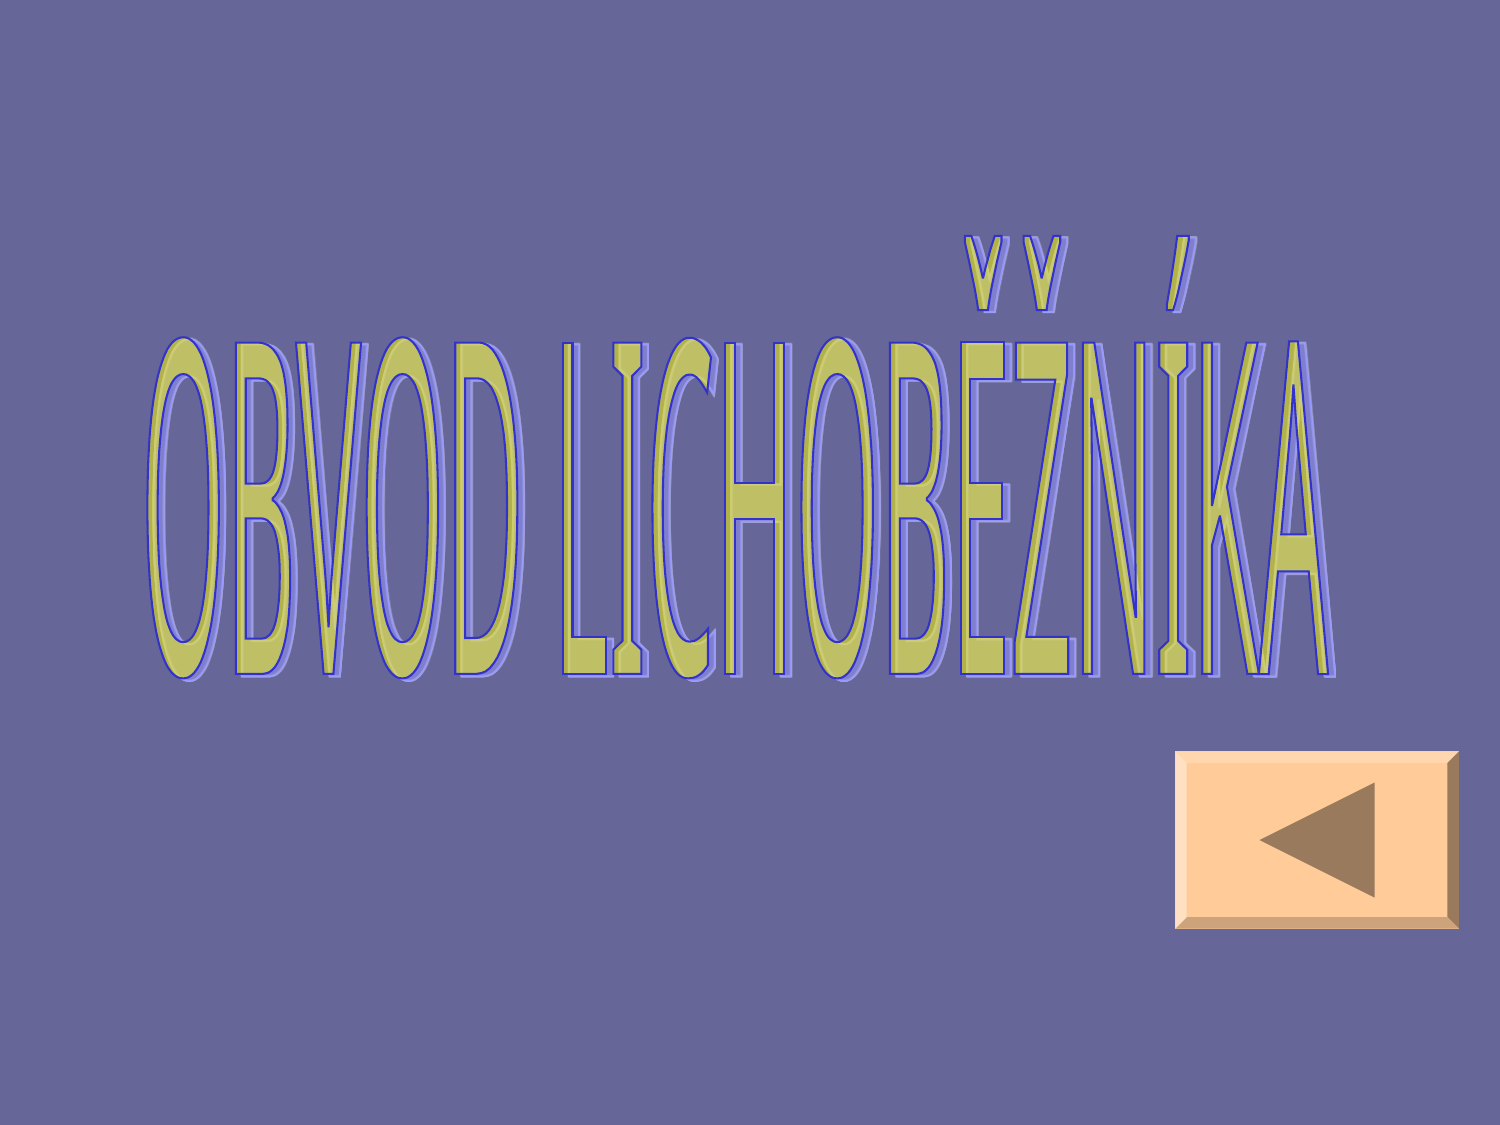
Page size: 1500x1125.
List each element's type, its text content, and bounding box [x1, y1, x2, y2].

text_box OBVOD LICHOBĚŽNÍKA [235, 342, 291, 674]
text_box OBVOD LICHOBĚŽNÍKA [147, 337, 219, 679]
text_box OBVOD LICHOBĚŽNÍKA [1159, 342, 1188, 674]
text_box OBVOD LICHOBĚŽNÍKA [960, 342, 1004, 674]
text_box OBVOD LICHOBĚŽNÍKA [1023, 235, 1061, 311]
text_box OBVOD LICHOBĚŽNÍKA [652, 337, 712, 679]
text_box OBVOD LICHOBĚŽNÍKA [1082, 342, 1145, 674]
text_box OBVOD LICHOBĚŽNÍKA [724, 342, 785, 674]
text_box OBVOD LICHOBĚŽNÍKA [366, 337, 439, 679]
text_box OBVOD LICHOBĚŽNÍKA [1166, 235, 1189, 311]
text_box [1176, 751, 1459, 929]
text_box OBVOD LICHOBĚŽNÍKA [890, 342, 945, 674]
text_box OBVOD LICHOBĚŽNÍKA [1014, 342, 1069, 674]
text_box OBVOD LICHOBĚŽNÍKA [613, 342, 642, 674]
text_box OBVOD LICHOBĚŽNÍKA [801, 337, 873, 679]
text_box OBVOD LICHOBĚŽNÍKA [562, 342, 607, 674]
text_box OBVOD LICHOBĚŽNÍKA [455, 342, 518, 674]
text_box OBVOD LICHOBĚŽNÍKA [295, 342, 362, 674]
text_box OBVOD LICHOBĚŽNÍKA [964, 235, 1002, 311]
text_box OBVOD LICHOBĚŽNÍKA [1202, 341, 1329, 675]
